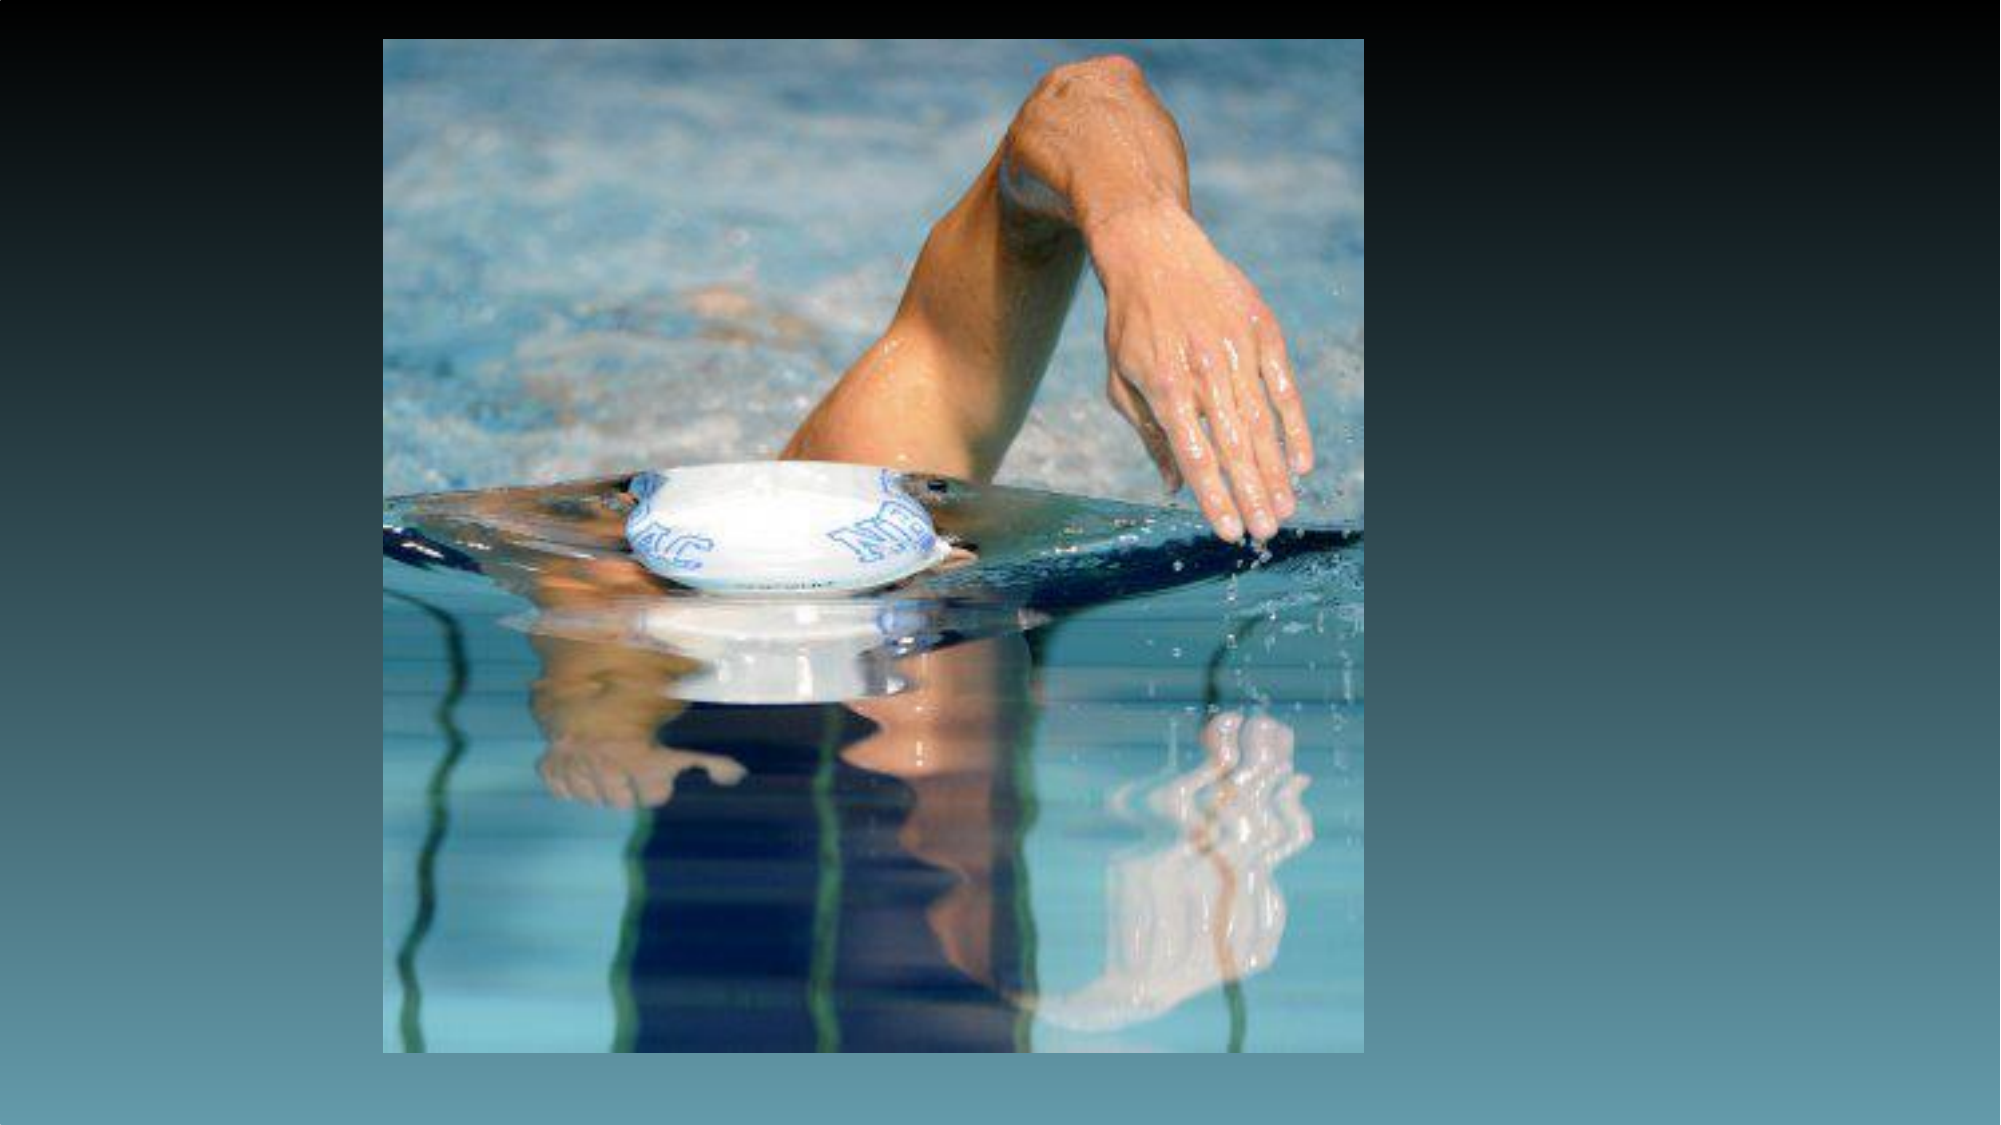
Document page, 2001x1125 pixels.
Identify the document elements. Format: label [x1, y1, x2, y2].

picture [383, 40, 1364, 1053]
